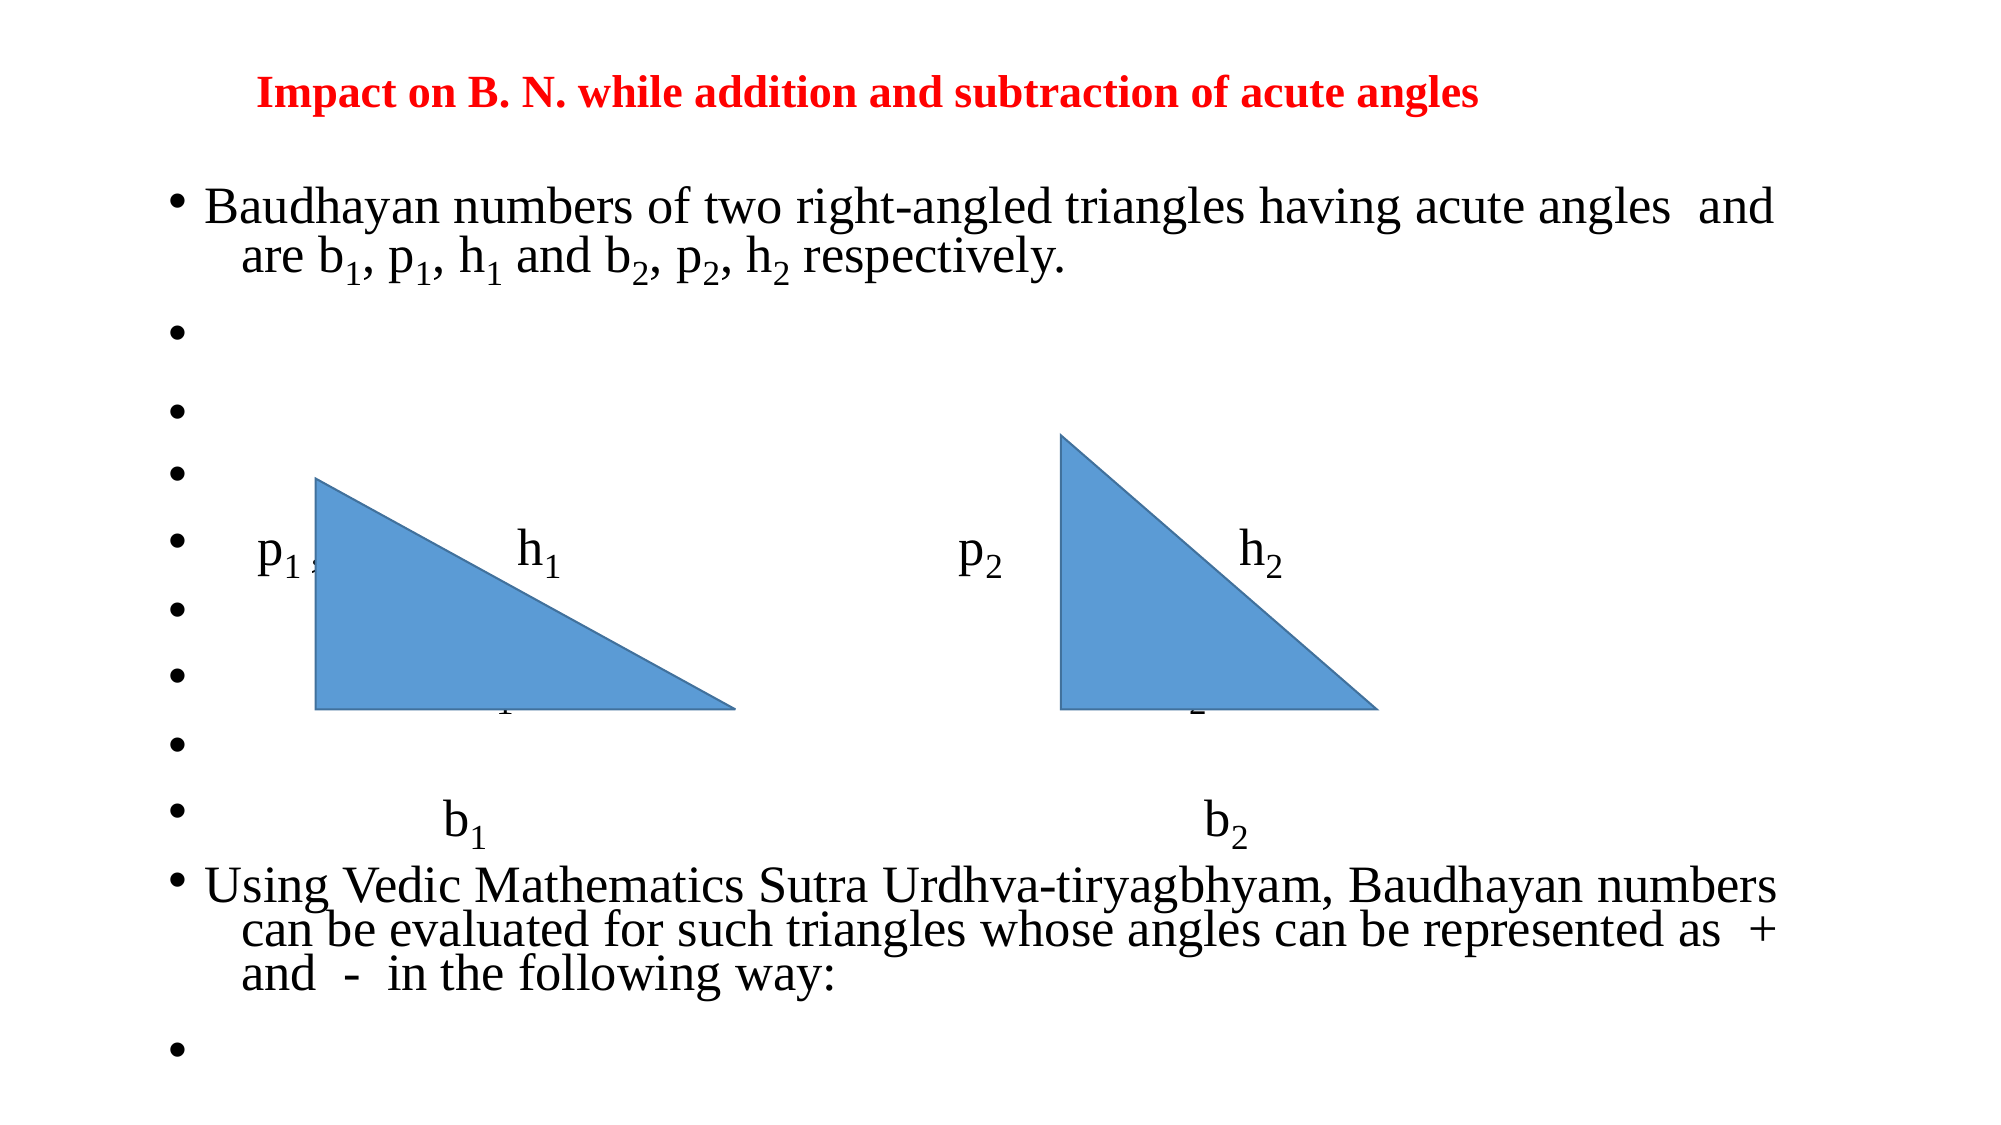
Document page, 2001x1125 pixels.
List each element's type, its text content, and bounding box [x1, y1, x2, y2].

list Baudhayan numbers of two right-angled triangles having acute angles and are b1, p1, h1 and b2, p2, h2 respectively. p1 , h1 p2 h2 b1 b2 b1 b2 Using Vedic Mathematics Sutra Urdhva-tiryagbhyam, Baudhayan numbers can be evaluated for such triangles whose angles can be represented as + and - in the following way: [153, 180, 1879, 1008]
text_box [315, 478, 736, 710]
text_box [1060, 435, 1377, 710]
title Impact on B. N. while addition and subtraction of acute angles [137, 59, 1863, 181]
